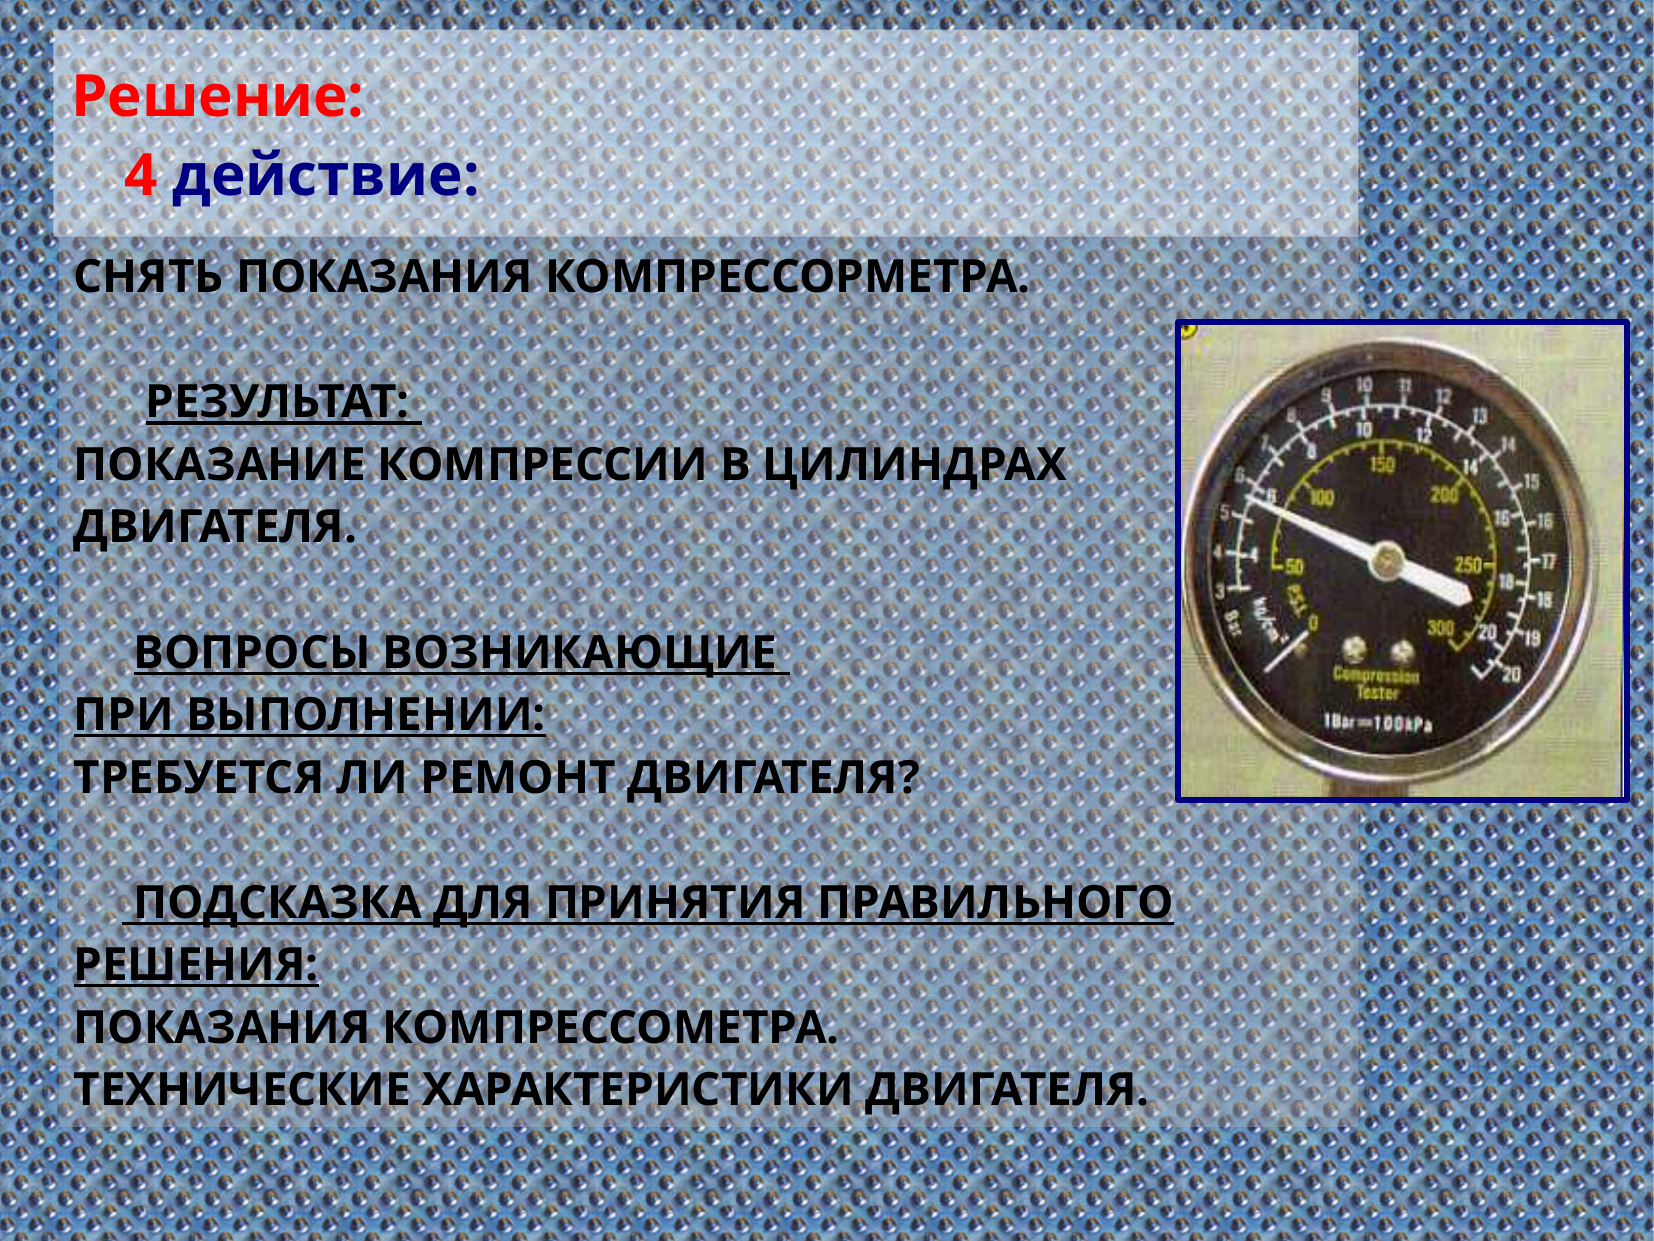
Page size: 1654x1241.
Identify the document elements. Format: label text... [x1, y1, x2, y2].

text_box СНЯТЬ ПОКАЗАНИЯ КОМПРЕССОРМЕТРА. РЕЗУЛЬТАТ: ПОКАЗАНИЕ КОМПРЕССИИ В ЦИЛИНДРАХ ДВИГАТЕЛЯ. ВОПРОСЫ ВОЗНИКАЮЩИЕ ПРИ ВЫПОЛНЕНИИ: ТРЕБУЕТСЯ ЛИ РЕМОНТ ДВИГАТЕЛЯ? ПОДСКАЗКА ДЛЯ ПРИНЯТИЯ ПРАВИЛЬНОГО РЕШЕНИЯ: ПОКАЗАНИЯ КОМПРЕССОМЕТРА. ТЕХНИЧЕСКИЕ ХАРАКТЕРИСТИКИ ДВИГАТЕЛЯ. [59, 237, 1359, 1079]
picture [0, 0, 1654, 1241]
title Решение: 4 действие: [53, 29, 1359, 237]
